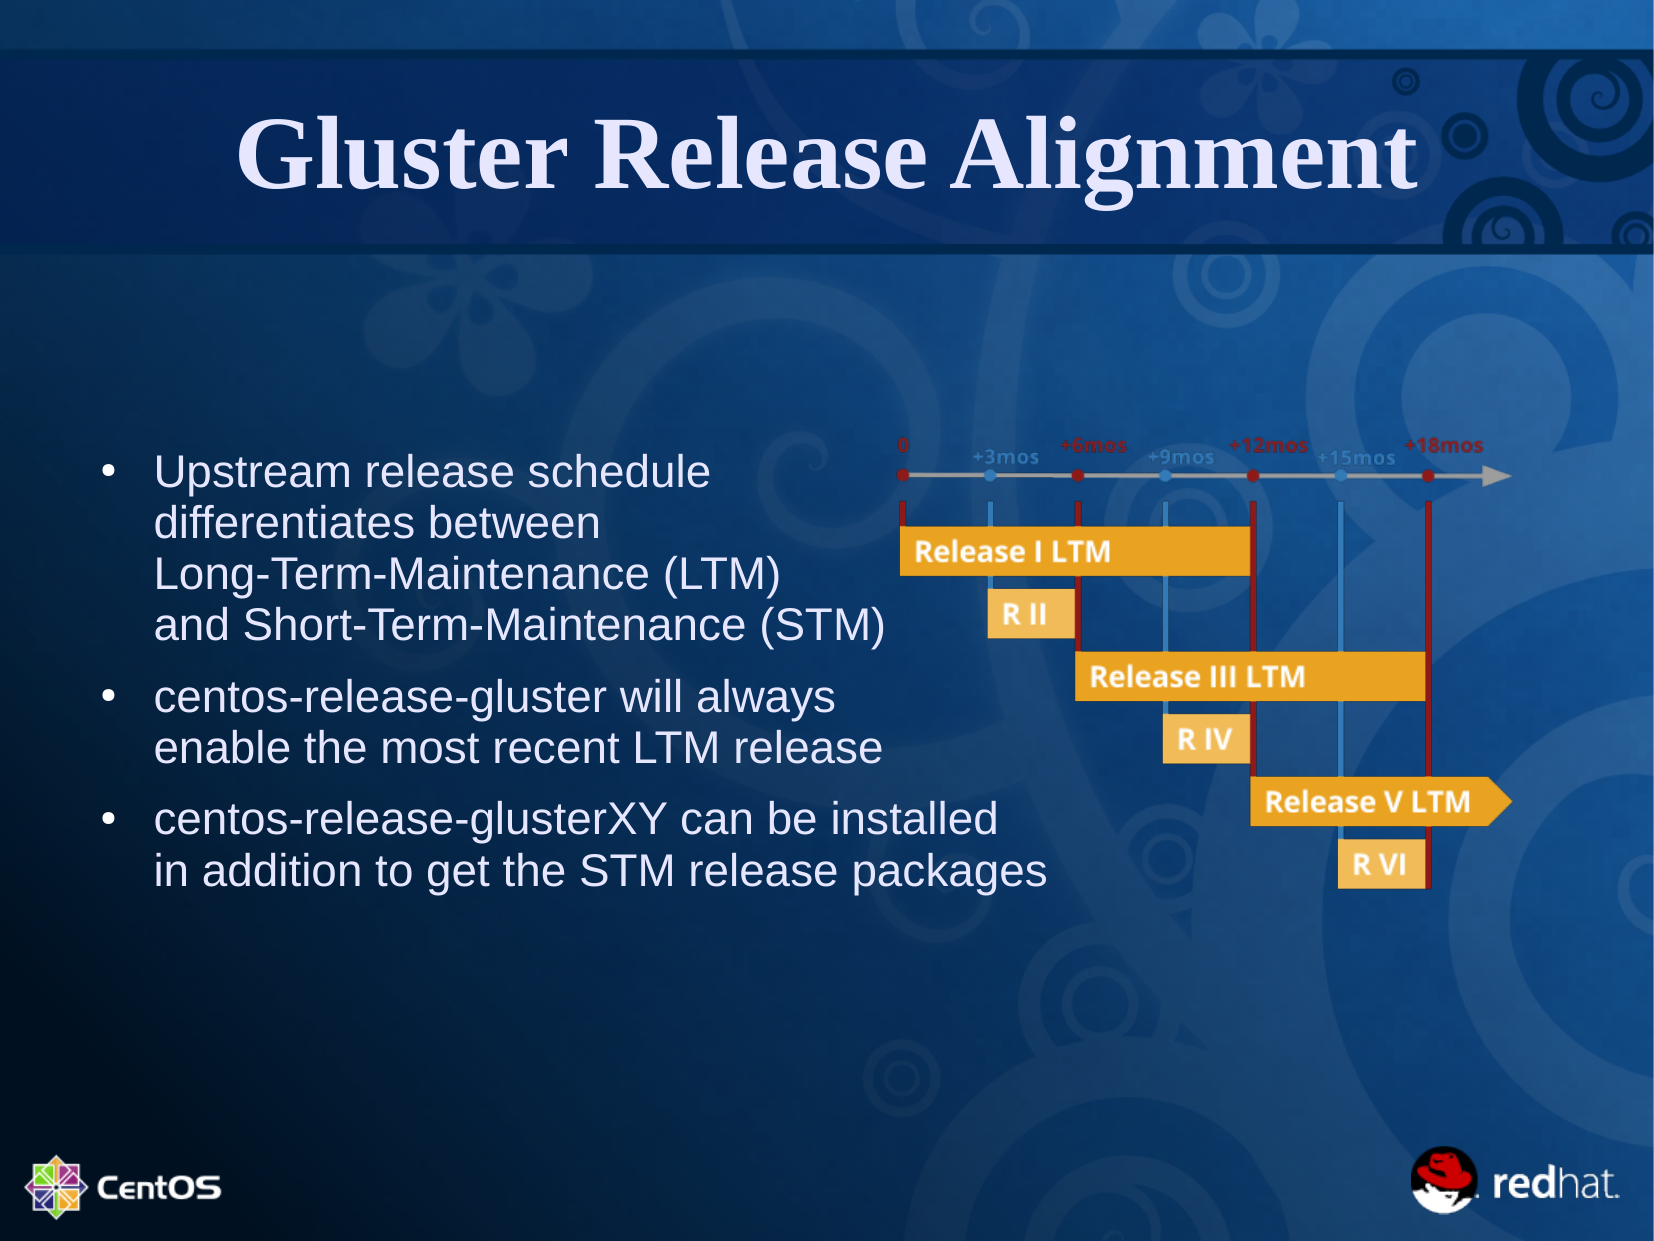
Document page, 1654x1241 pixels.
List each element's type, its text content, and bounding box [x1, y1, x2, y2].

title Gluster Release Alignment [82, 49, 1571, 257]
list Upstream release schedule differentiates between Long-Term-Maintenance (LTM) and Short-Term-Maintenance (STM) centos-release-gluster will always enable the most recent LTM release centos-release-glusterXY can be installed in addition to get the STM release packages [82, 290, 1571, 1052]
picture [0, 0, 1654, 1241]
